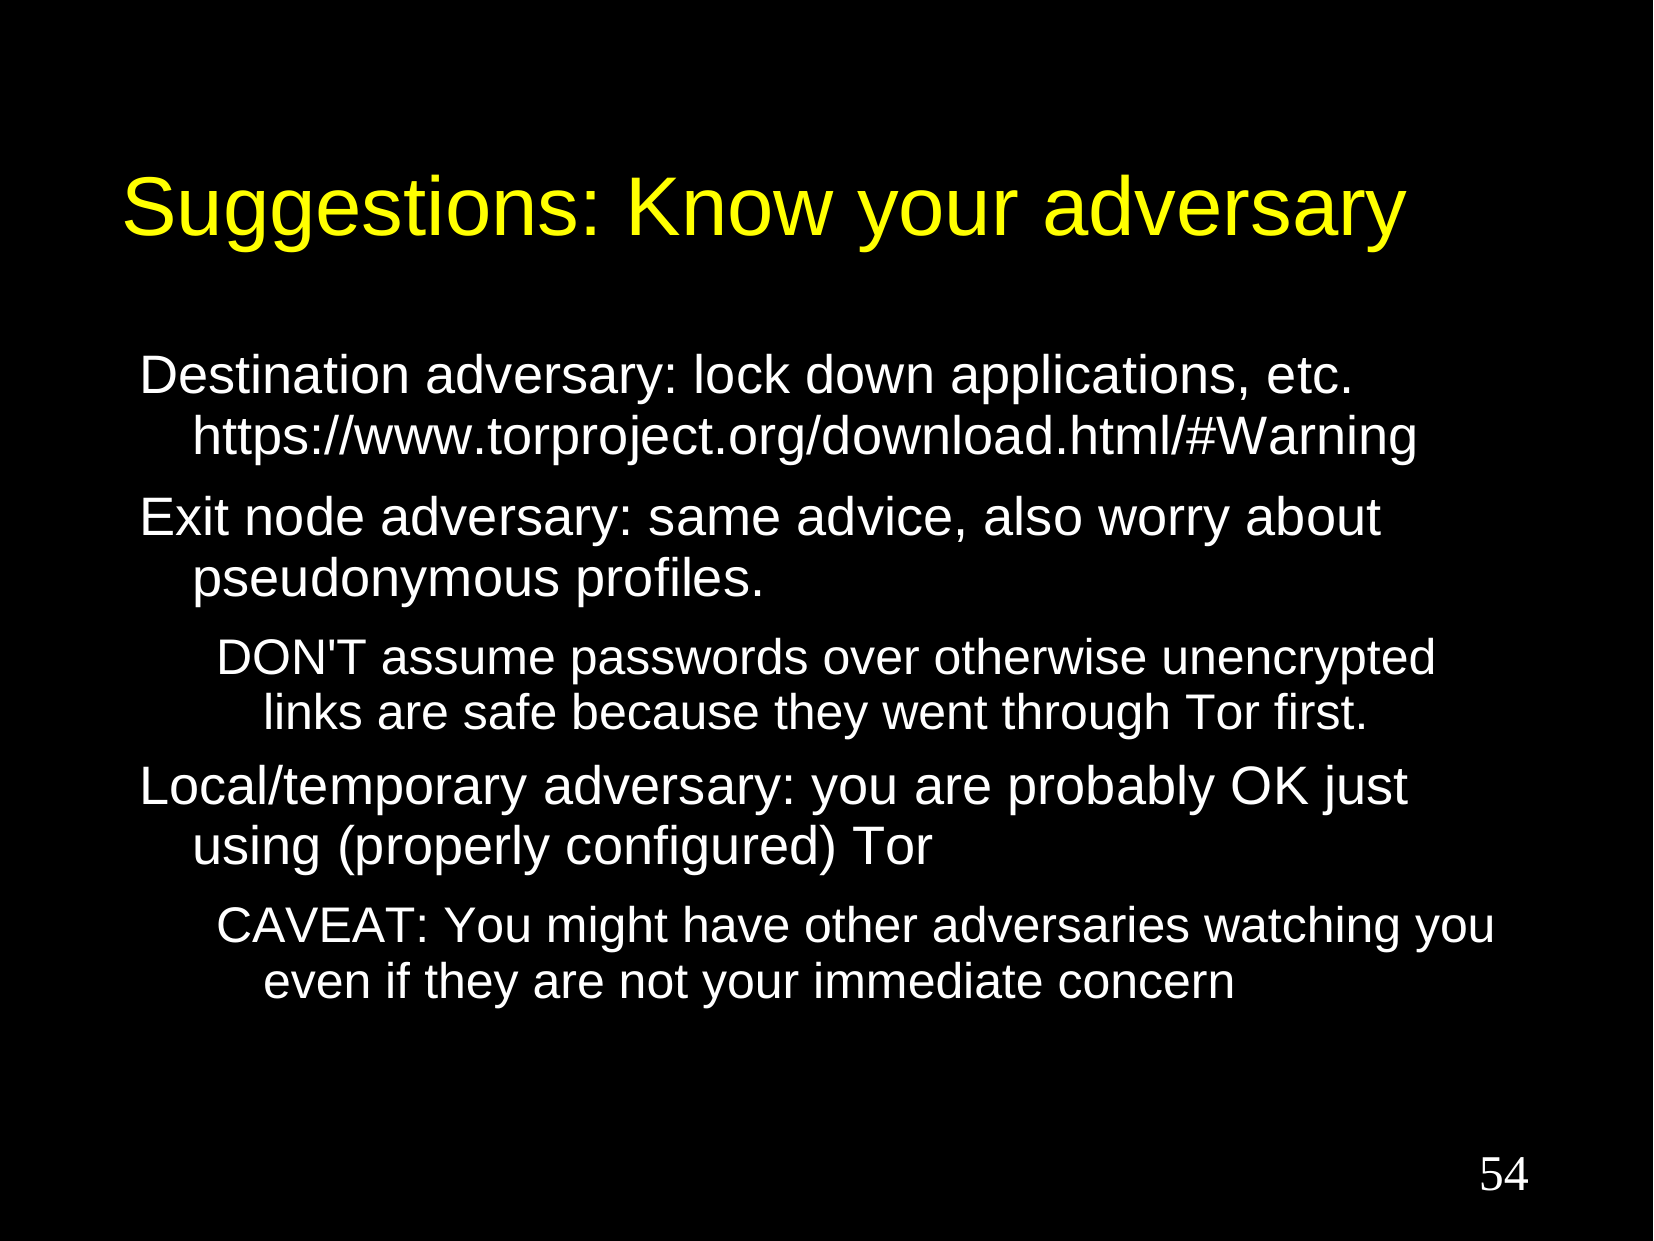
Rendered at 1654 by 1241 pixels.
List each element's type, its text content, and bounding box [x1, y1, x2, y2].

list Destination adversary: lock down applications, etc. https://www.torproject.org/download.html/#Warning Exit node adversary: same advice, also worry about pseudonymous profiles. DON'T assume passwords over otherwise unencrypted links are safe because they went through Tor first. Local/temporary adversary: you are probably OK just using (properly configured) Tor CAVEAT: You might have other adversaries watching you even if they are not your immediate concern [121, 344, 1534, 1127]
title Suggestions: Know your adversary [121, 102, 1534, 311]
